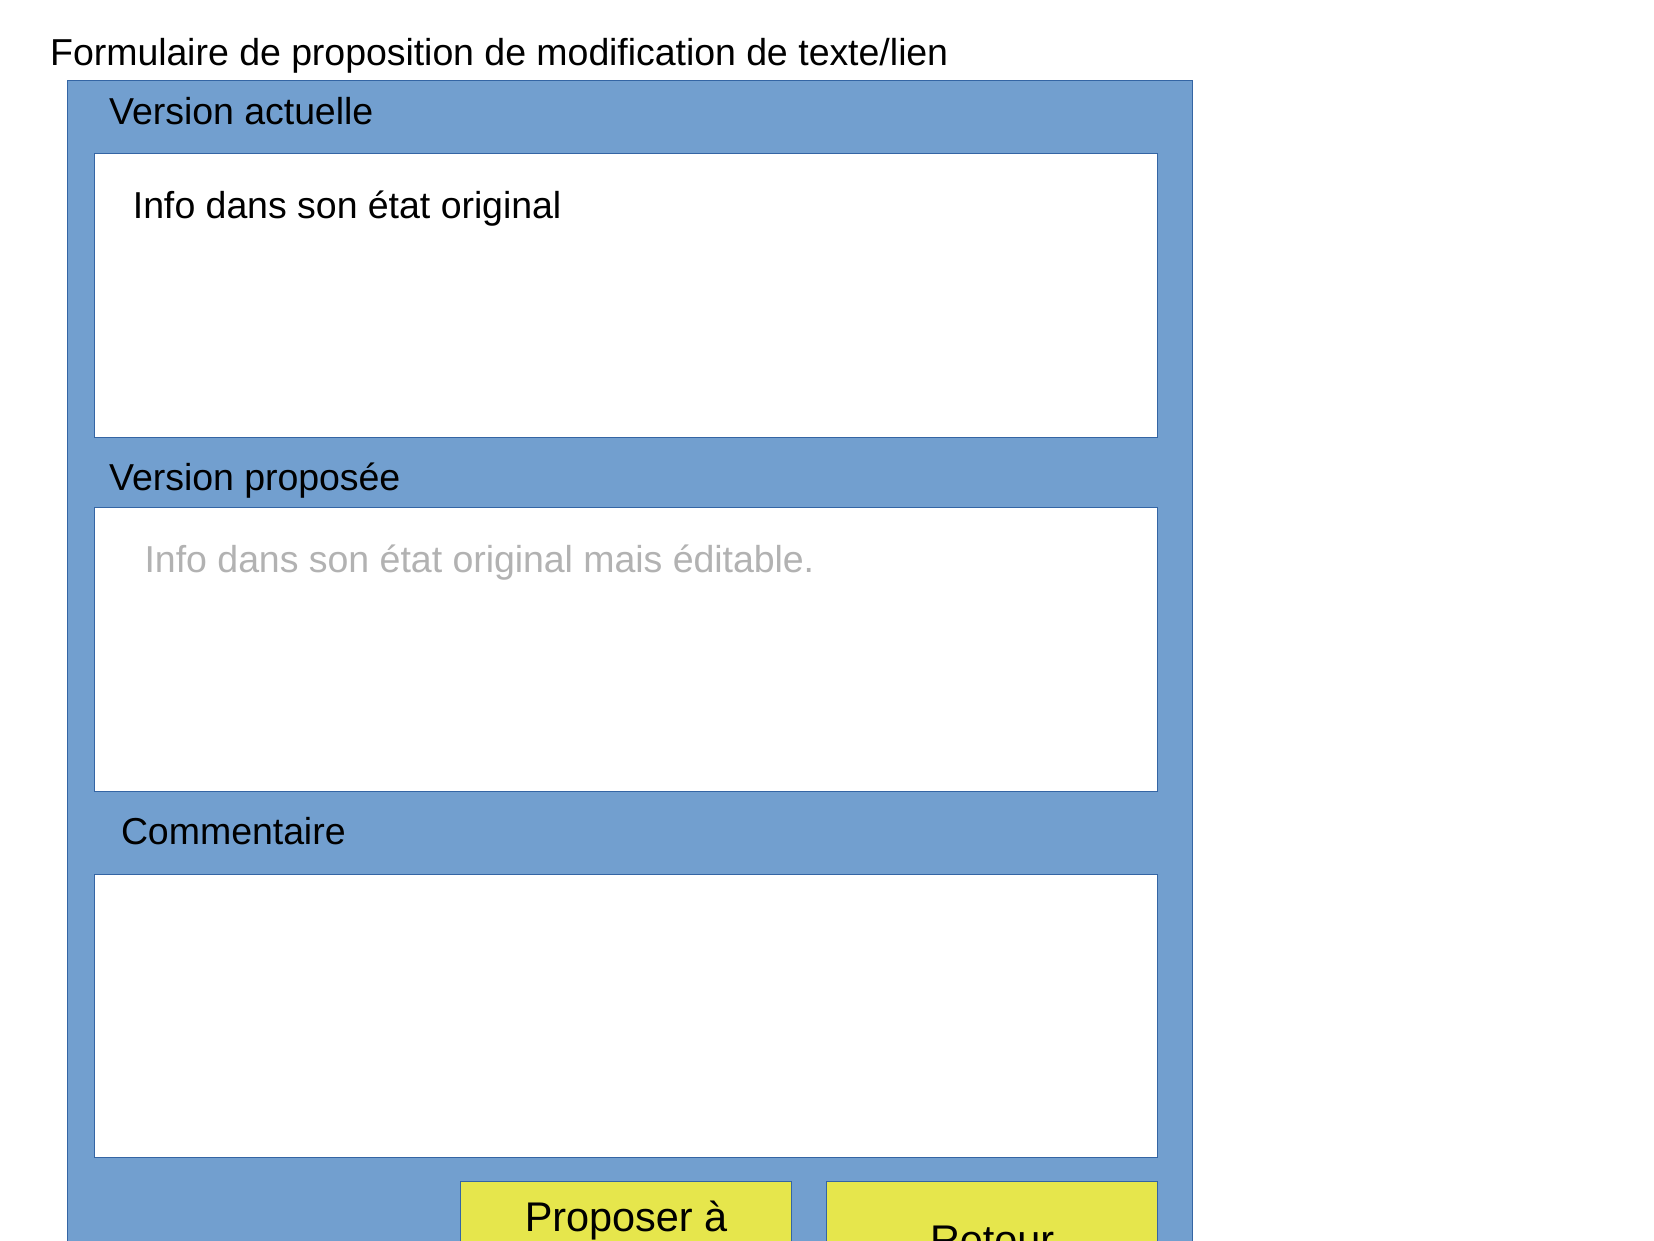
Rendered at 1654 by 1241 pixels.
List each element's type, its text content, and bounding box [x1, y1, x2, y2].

text_box [67, 81, 1193, 1241]
text_box Commentaire [106, 803, 697, 860]
text_box Formulaire de proposition de modification de texte/lien [35, 23, 1312, 81]
text_box Info dans son état original [118, 177, 1040, 234]
text_box Version actuelle [94, 82, 674, 140]
text_box Info dans son état original mais éditable. [129, 531, 1087, 589]
text_box Retour [826, 1181, 1158, 1241]
text_box Proposer à la modération [460, 1181, 792, 1241]
text_box Retour [937, 1229, 953, 1239]
text_box Version proposée [94, 448, 674, 506]
